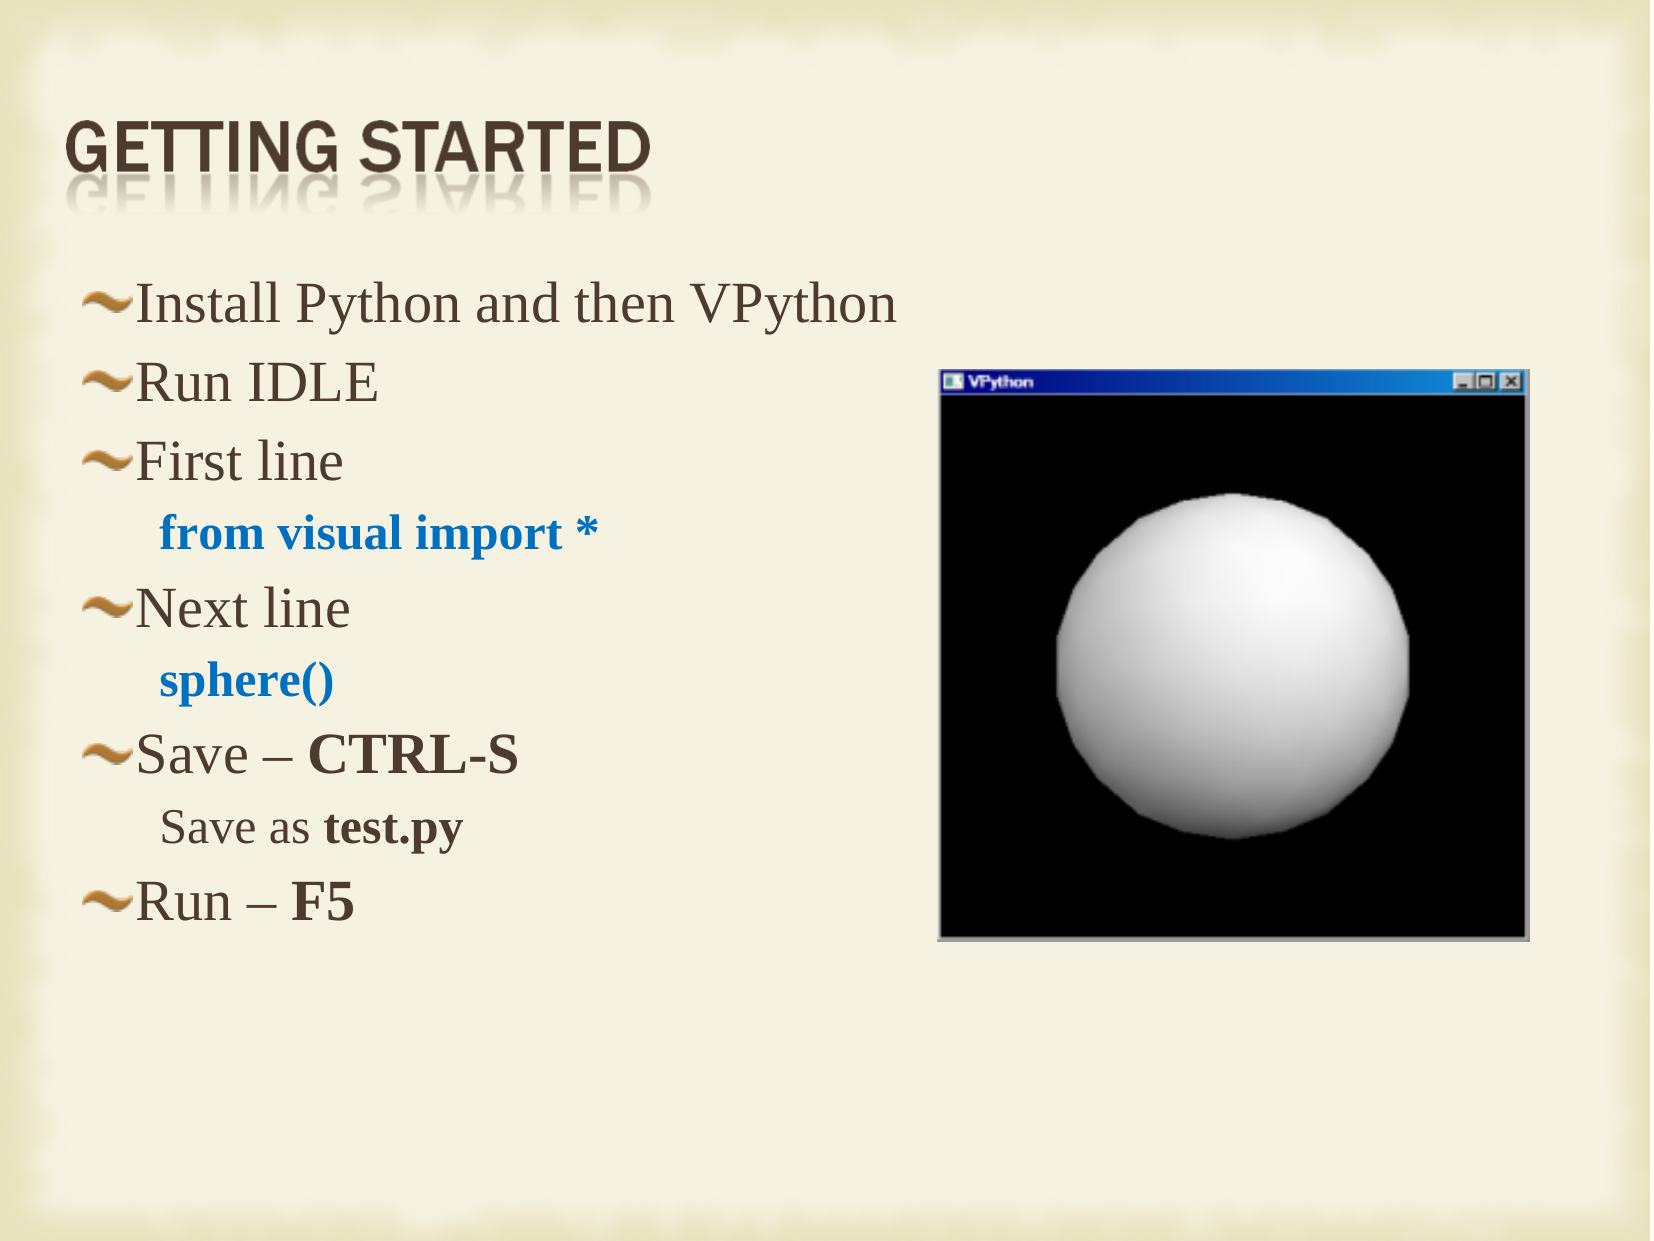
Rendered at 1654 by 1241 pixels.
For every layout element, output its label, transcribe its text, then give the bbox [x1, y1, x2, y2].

list Install Python and then VPython Run IDLE First line from visual import * Next line sphere() Save – CTRL-S Save as test.py Run – F5 [50, 262, 938, 1038]
picture [0, 0, 1651, 1241]
text_box [16, 73, 1477, 264]
text_box [937, 369, 1530, 942]
